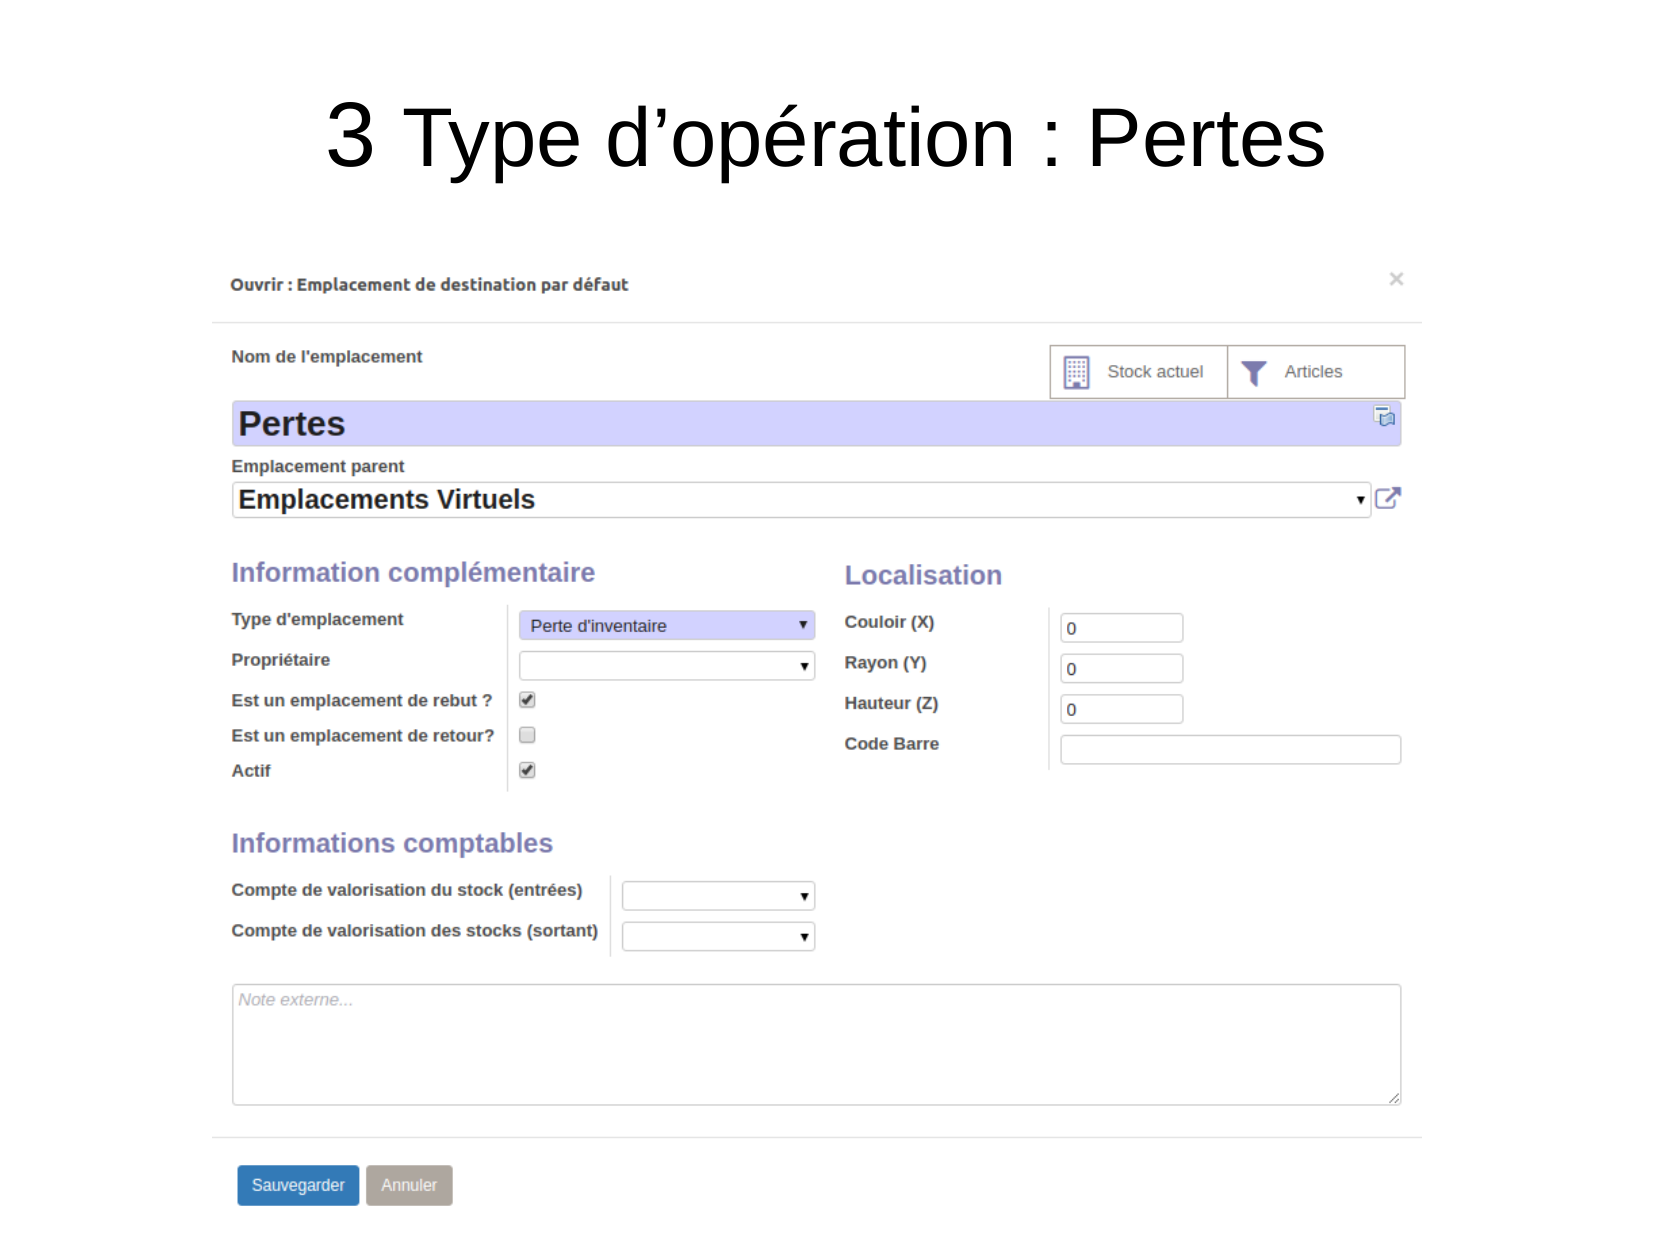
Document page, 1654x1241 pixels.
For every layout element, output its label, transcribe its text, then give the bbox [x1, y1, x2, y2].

picture [212, 249, 1422, 1229]
title 3 Type d’opération : Pertes [82, 31, 1571, 239]
